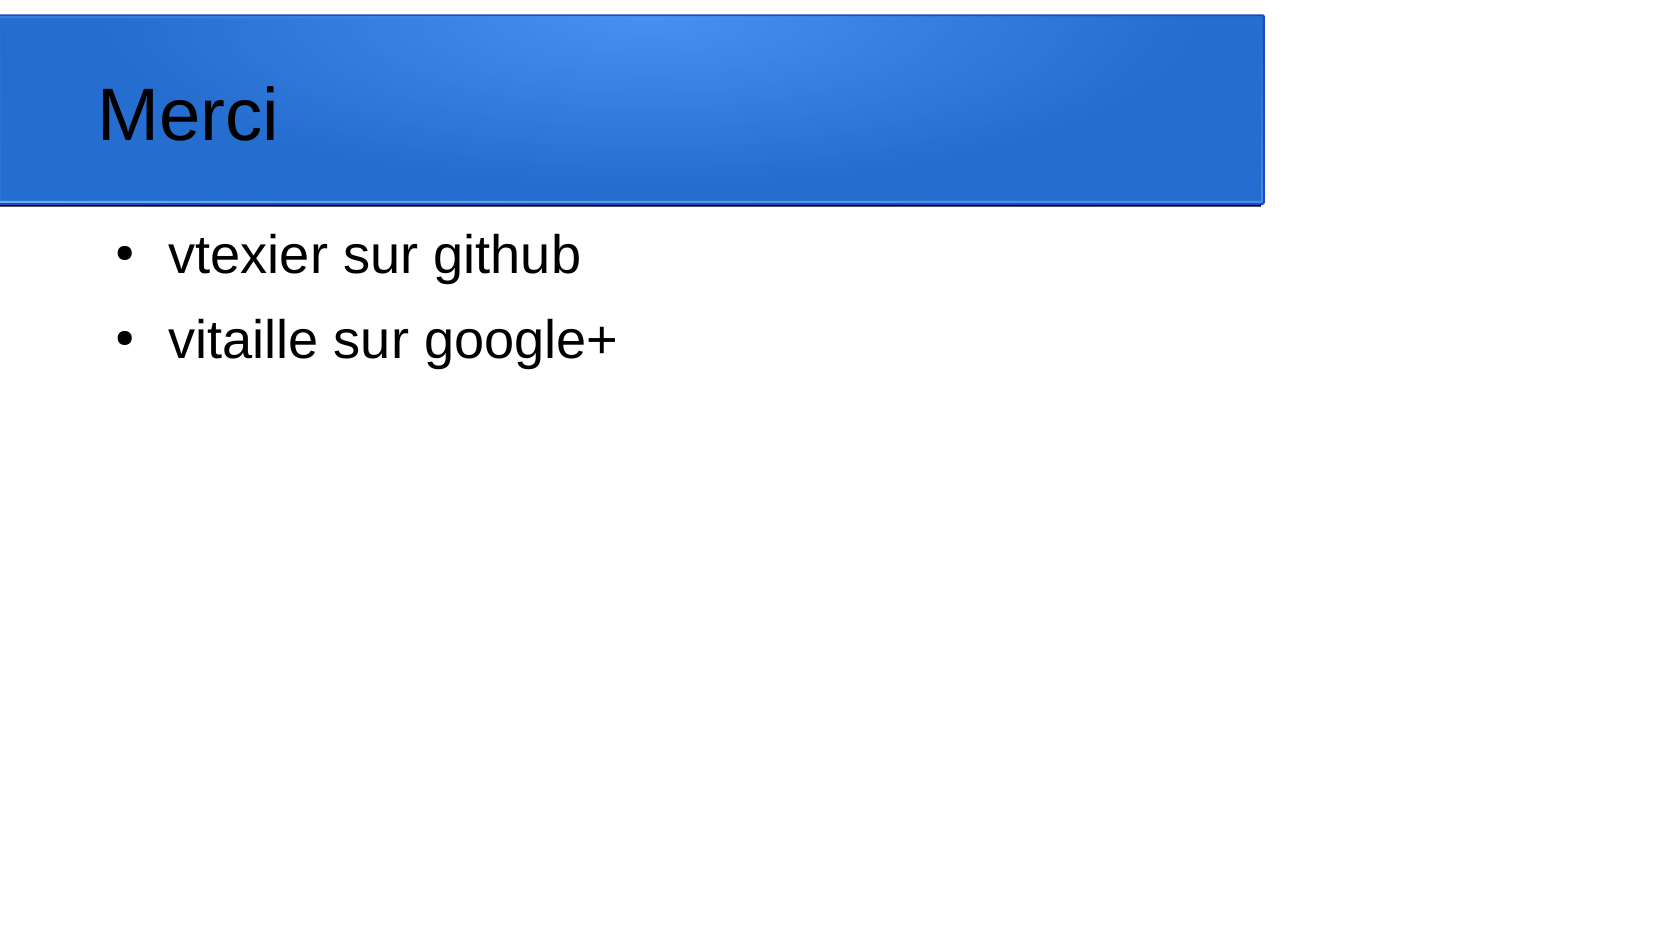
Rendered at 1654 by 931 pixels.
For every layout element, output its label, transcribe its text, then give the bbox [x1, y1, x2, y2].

title Merci [82, 37, 1571, 193]
list vtexier sur github vitaille sur google+ [82, 216, 1571, 719]
